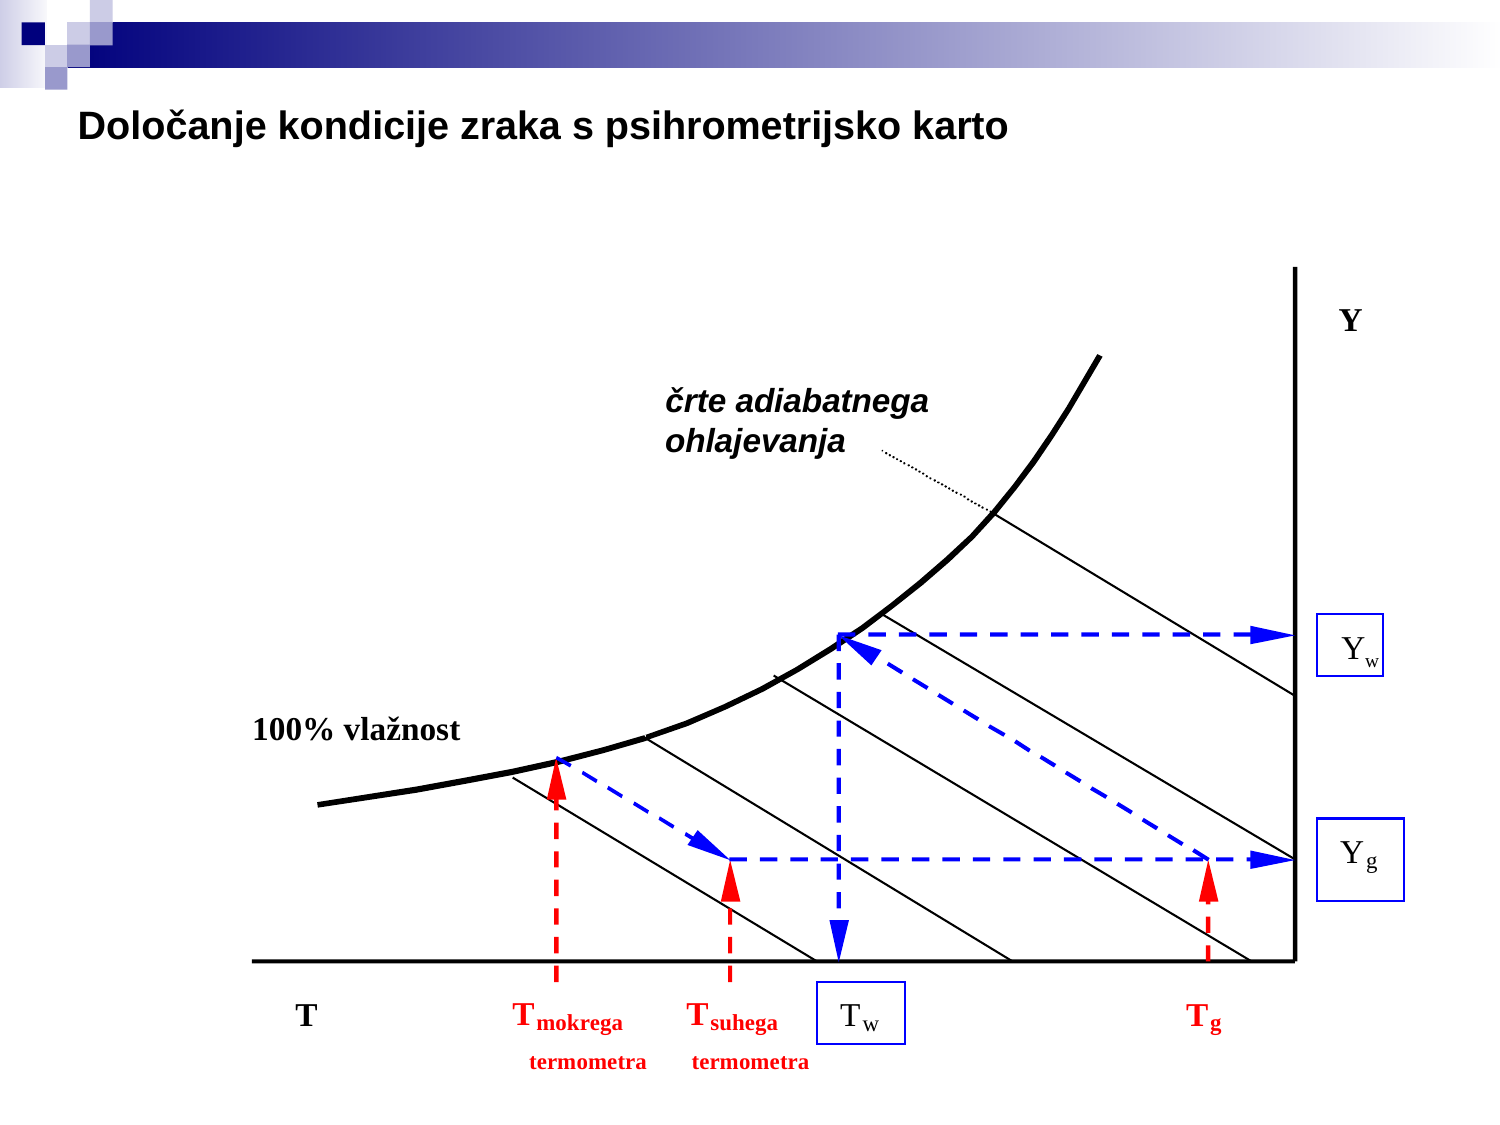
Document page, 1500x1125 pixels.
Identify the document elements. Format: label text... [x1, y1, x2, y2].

text_box [959, 632, 978, 637]
text_box [1020, 632, 1039, 637]
text_box [554, 851, 559, 868]
text_box [836, 691, 841, 709]
text_box [868, 632, 886, 637]
text_box [658, 816, 675, 829]
text_box g [1365, 845, 1378, 874]
text_box [1205, 916, 1211, 933]
text_box [1203, 632, 1221, 637]
text_box [1094, 857, 1112, 862]
text_box [1155, 857, 1173, 862]
text_box [554, 965, 559, 983]
text_box [1172, 632, 1191, 637]
text_box [911, 677, 929, 690]
text_box [911, 466, 921, 473]
text_box [1141, 817, 1159, 831]
text_box [684, 830, 747, 902]
text_box [1003, 857, 1021, 862]
text_box w [862, 1008, 880, 1037]
text_box [1142, 632, 1160, 637]
text_box [554, 879, 559, 897]
text_box [836, 748, 841, 766]
text_box mokrega [536, 1007, 624, 1035]
text_box [990, 632, 1008, 637]
text_box T [686, 992, 709, 1033]
text_box [1216, 857, 1234, 862]
text_box [606, 785, 623, 799]
text_box [644, 678, 781, 739]
text_box 100% vlažnost [251, 706, 461, 747]
text_box suhega [710, 1007, 779, 1035]
text_box [881, 857, 899, 862]
text_box [962, 708, 980, 722]
text_box [317, 735, 646, 811]
text_box [1124, 857, 1143, 862]
text_box [1051, 632, 1069, 637]
text_box Y [1340, 830, 1365, 871]
text_box [1014, 739, 1031, 753]
text_box [942, 857, 960, 862]
text_box [972, 857, 991, 862]
text_box črte adiabatnega [665, 379, 939, 420]
text_box [836, 720, 841, 737]
text_box [1081, 632, 1099, 637]
text_box [790, 857, 808, 862]
text_box Določanje kondicije zraka s psihrometrijsko karto [77, 99, 1011, 148]
text_box [886, 661, 904, 675]
text_box T [840, 993, 861, 1034]
text_box T [512, 992, 535, 1033]
text_box [1090, 786, 1108, 799]
text_box Yw [1341, 625, 1380, 672]
text_box [728, 965, 733, 983]
text_box [759, 857, 778, 862]
text_box [820, 857, 838, 862]
text_box [850, 857, 869, 862]
text_box [1039, 755, 1057, 768]
text_box [1064, 770, 1082, 784]
text_box T [295, 992, 318, 1033]
text_box [836, 863, 841, 880]
text_box Y [1338, 298, 1363, 339]
text_box [836, 834, 841, 852]
text_box termometra [685, 1046, 810, 1075]
text_box [779, 354, 1103, 680]
text_box [937, 481, 947, 488]
text_box [1116, 802, 1133, 815]
text_box [836, 892, 841, 909]
text_box [1185, 848, 1219, 905]
text_box g [1210, 1007, 1222, 1036]
text_box [728, 936, 733, 954]
text_box [987, 724, 1006, 737]
text_box [1063, 857, 1082, 862]
text_box [898, 632, 917, 637]
text_box [728, 908, 733, 925]
text_box [1166, 833, 1184, 846]
text_box [1111, 632, 1130, 637]
text_box [251, 266, 1298, 964]
text_box [929, 632, 947, 637]
text_box [937, 693, 954, 706]
text_box [974, 502, 984, 509]
text_box [554, 936, 559, 954]
text_box T [1186, 992, 1209, 1033]
text_box [836, 777, 841, 794]
text_box [554, 908, 559, 925]
text_box [581, 770, 598, 784]
text_box termometra [512, 1046, 648, 1075]
text_box [633, 801, 649, 814]
text_box [836, 663, 841, 680]
text_box [1033, 857, 1051, 862]
text_box [836, 806, 841, 823]
text_box ohlajevanja [665, 419, 847, 460]
text_box [554, 822, 559, 840]
text_box [911, 857, 930, 862]
